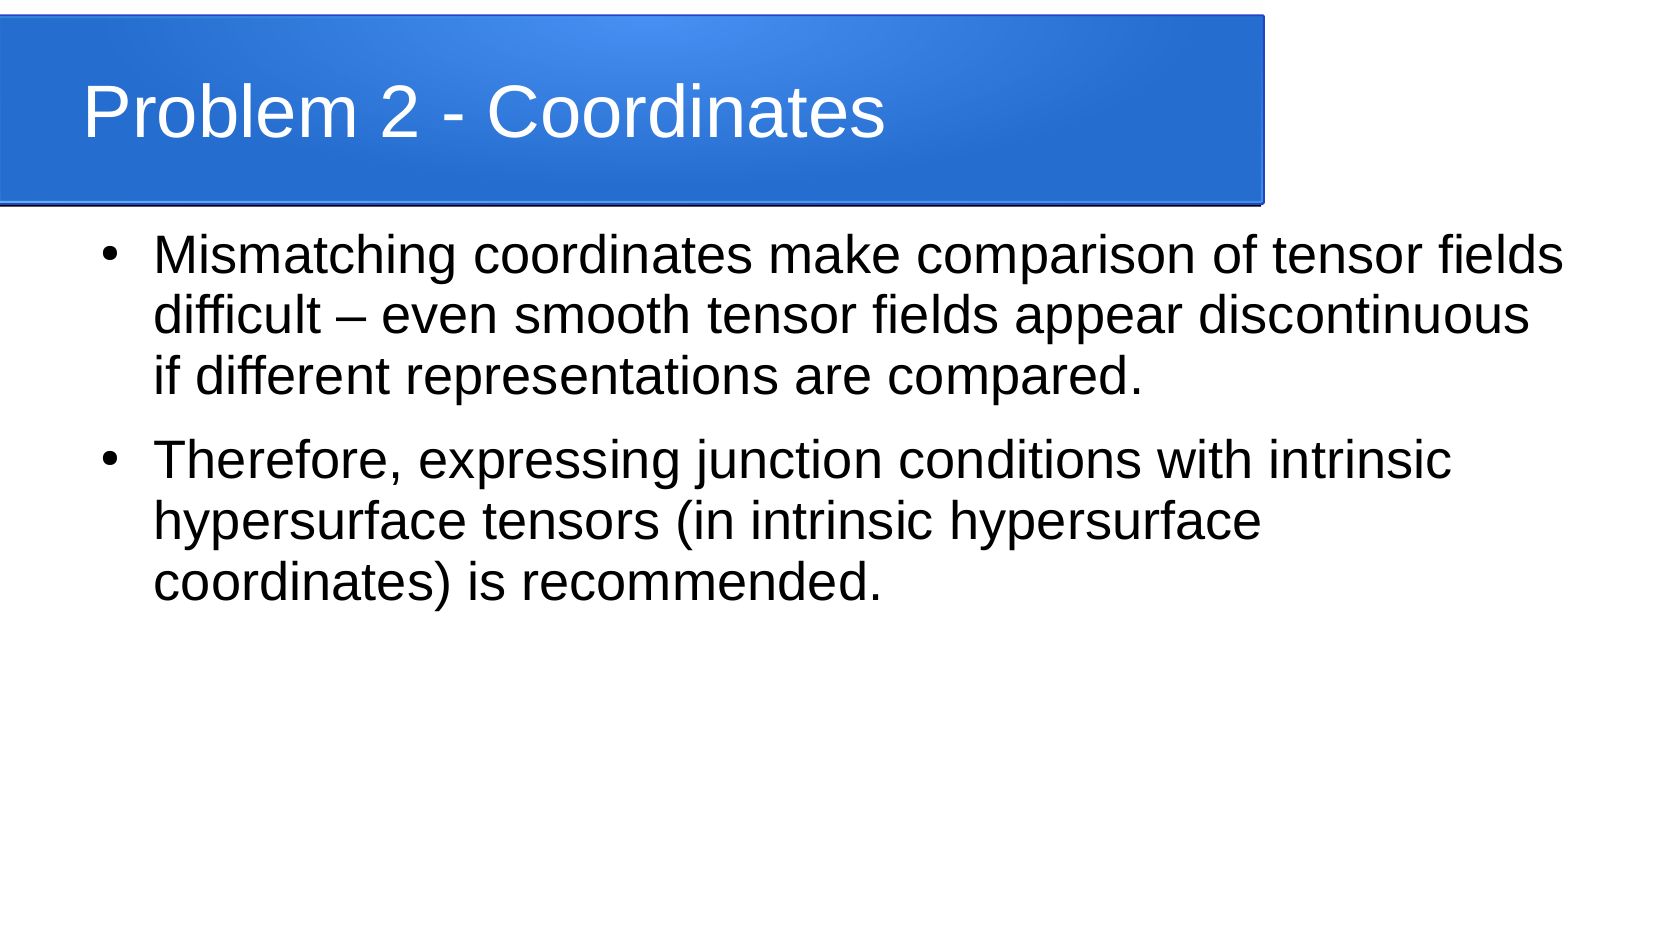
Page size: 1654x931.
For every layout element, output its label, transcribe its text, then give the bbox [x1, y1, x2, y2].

title Problem 2 - Coordinates [82, 35, 1235, 189]
list Mismatching coordinates make comparison of tensor fields difficult – even smooth tensor fields appear discontinuous if different representations are compared. Therefore, expressing junction conditions with intrinsic hypersurface tensors (in intrinsic hypersurface coordinates) is recommended. [82, 224, 1571, 764]
